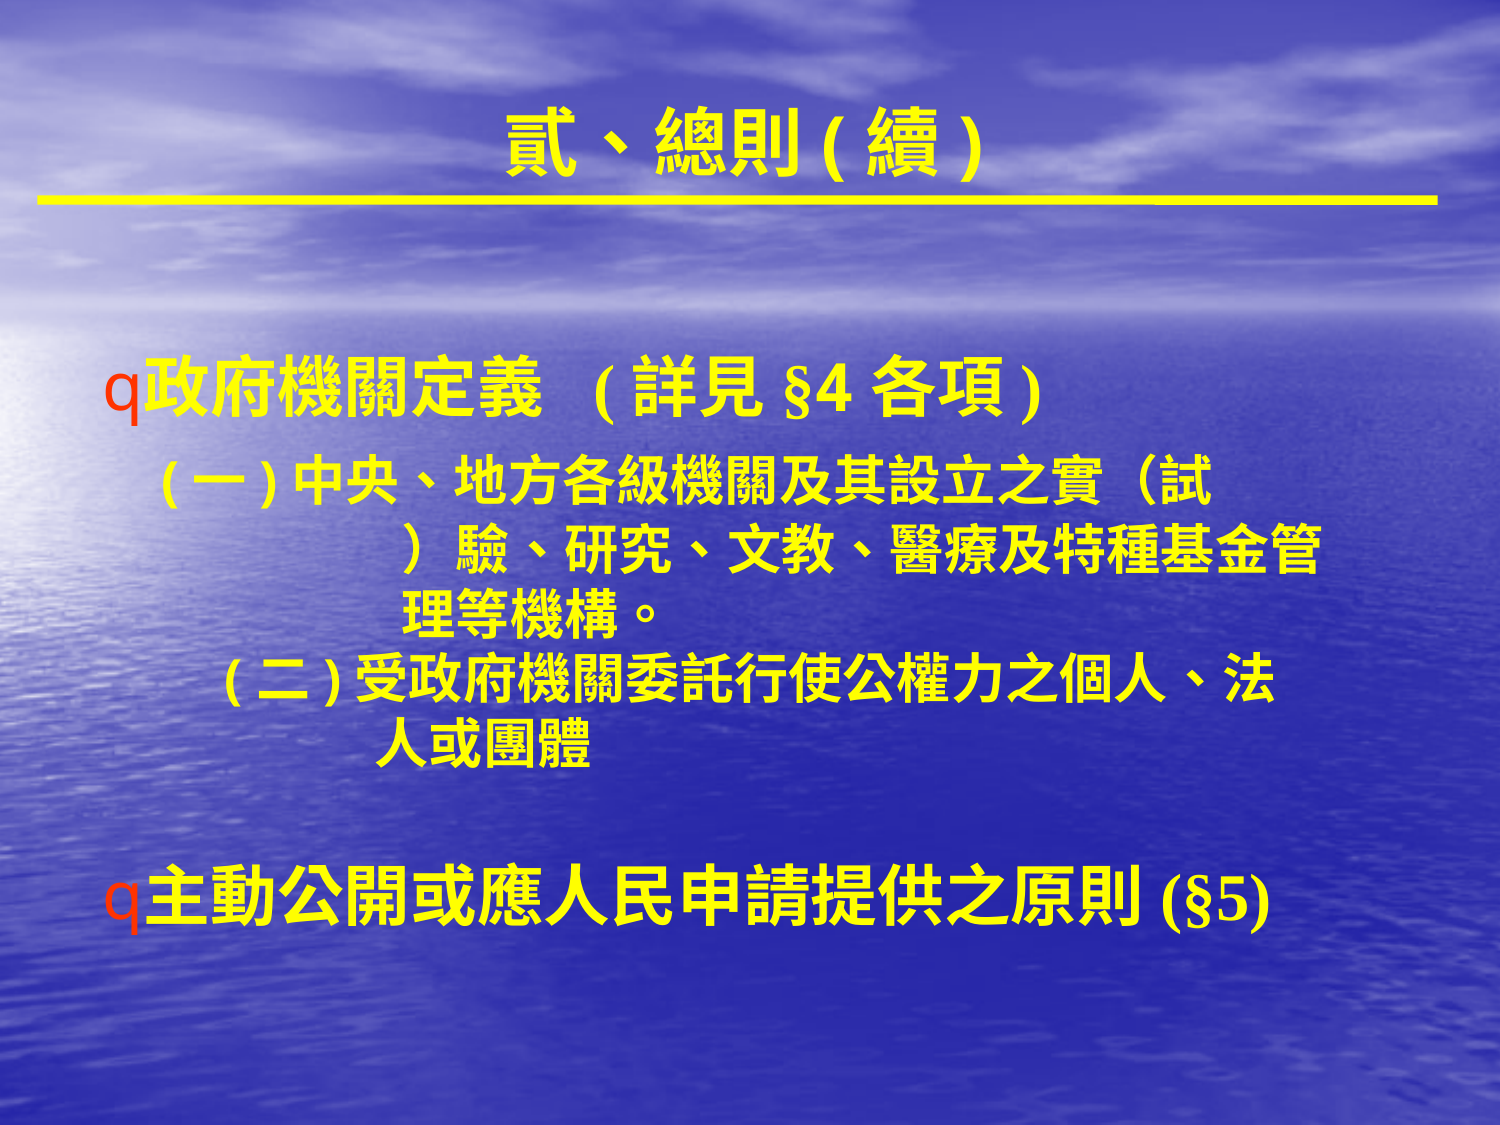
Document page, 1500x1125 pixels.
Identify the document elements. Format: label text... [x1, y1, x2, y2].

text_box 貳、總則(續) [462, 87, 1026, 193]
text_box 政府機關定義 (詳見§4各項) (一)中央、地方各級機關及其設立之實（試 ）驗、研究、文教、醫療及特種基金管 理等機構。 (二)受政府機關委託行使公權力之個人、法 人或團體 主動公開或應人民申請提供之原則(§5) [87, 337, 1451, 1023]
